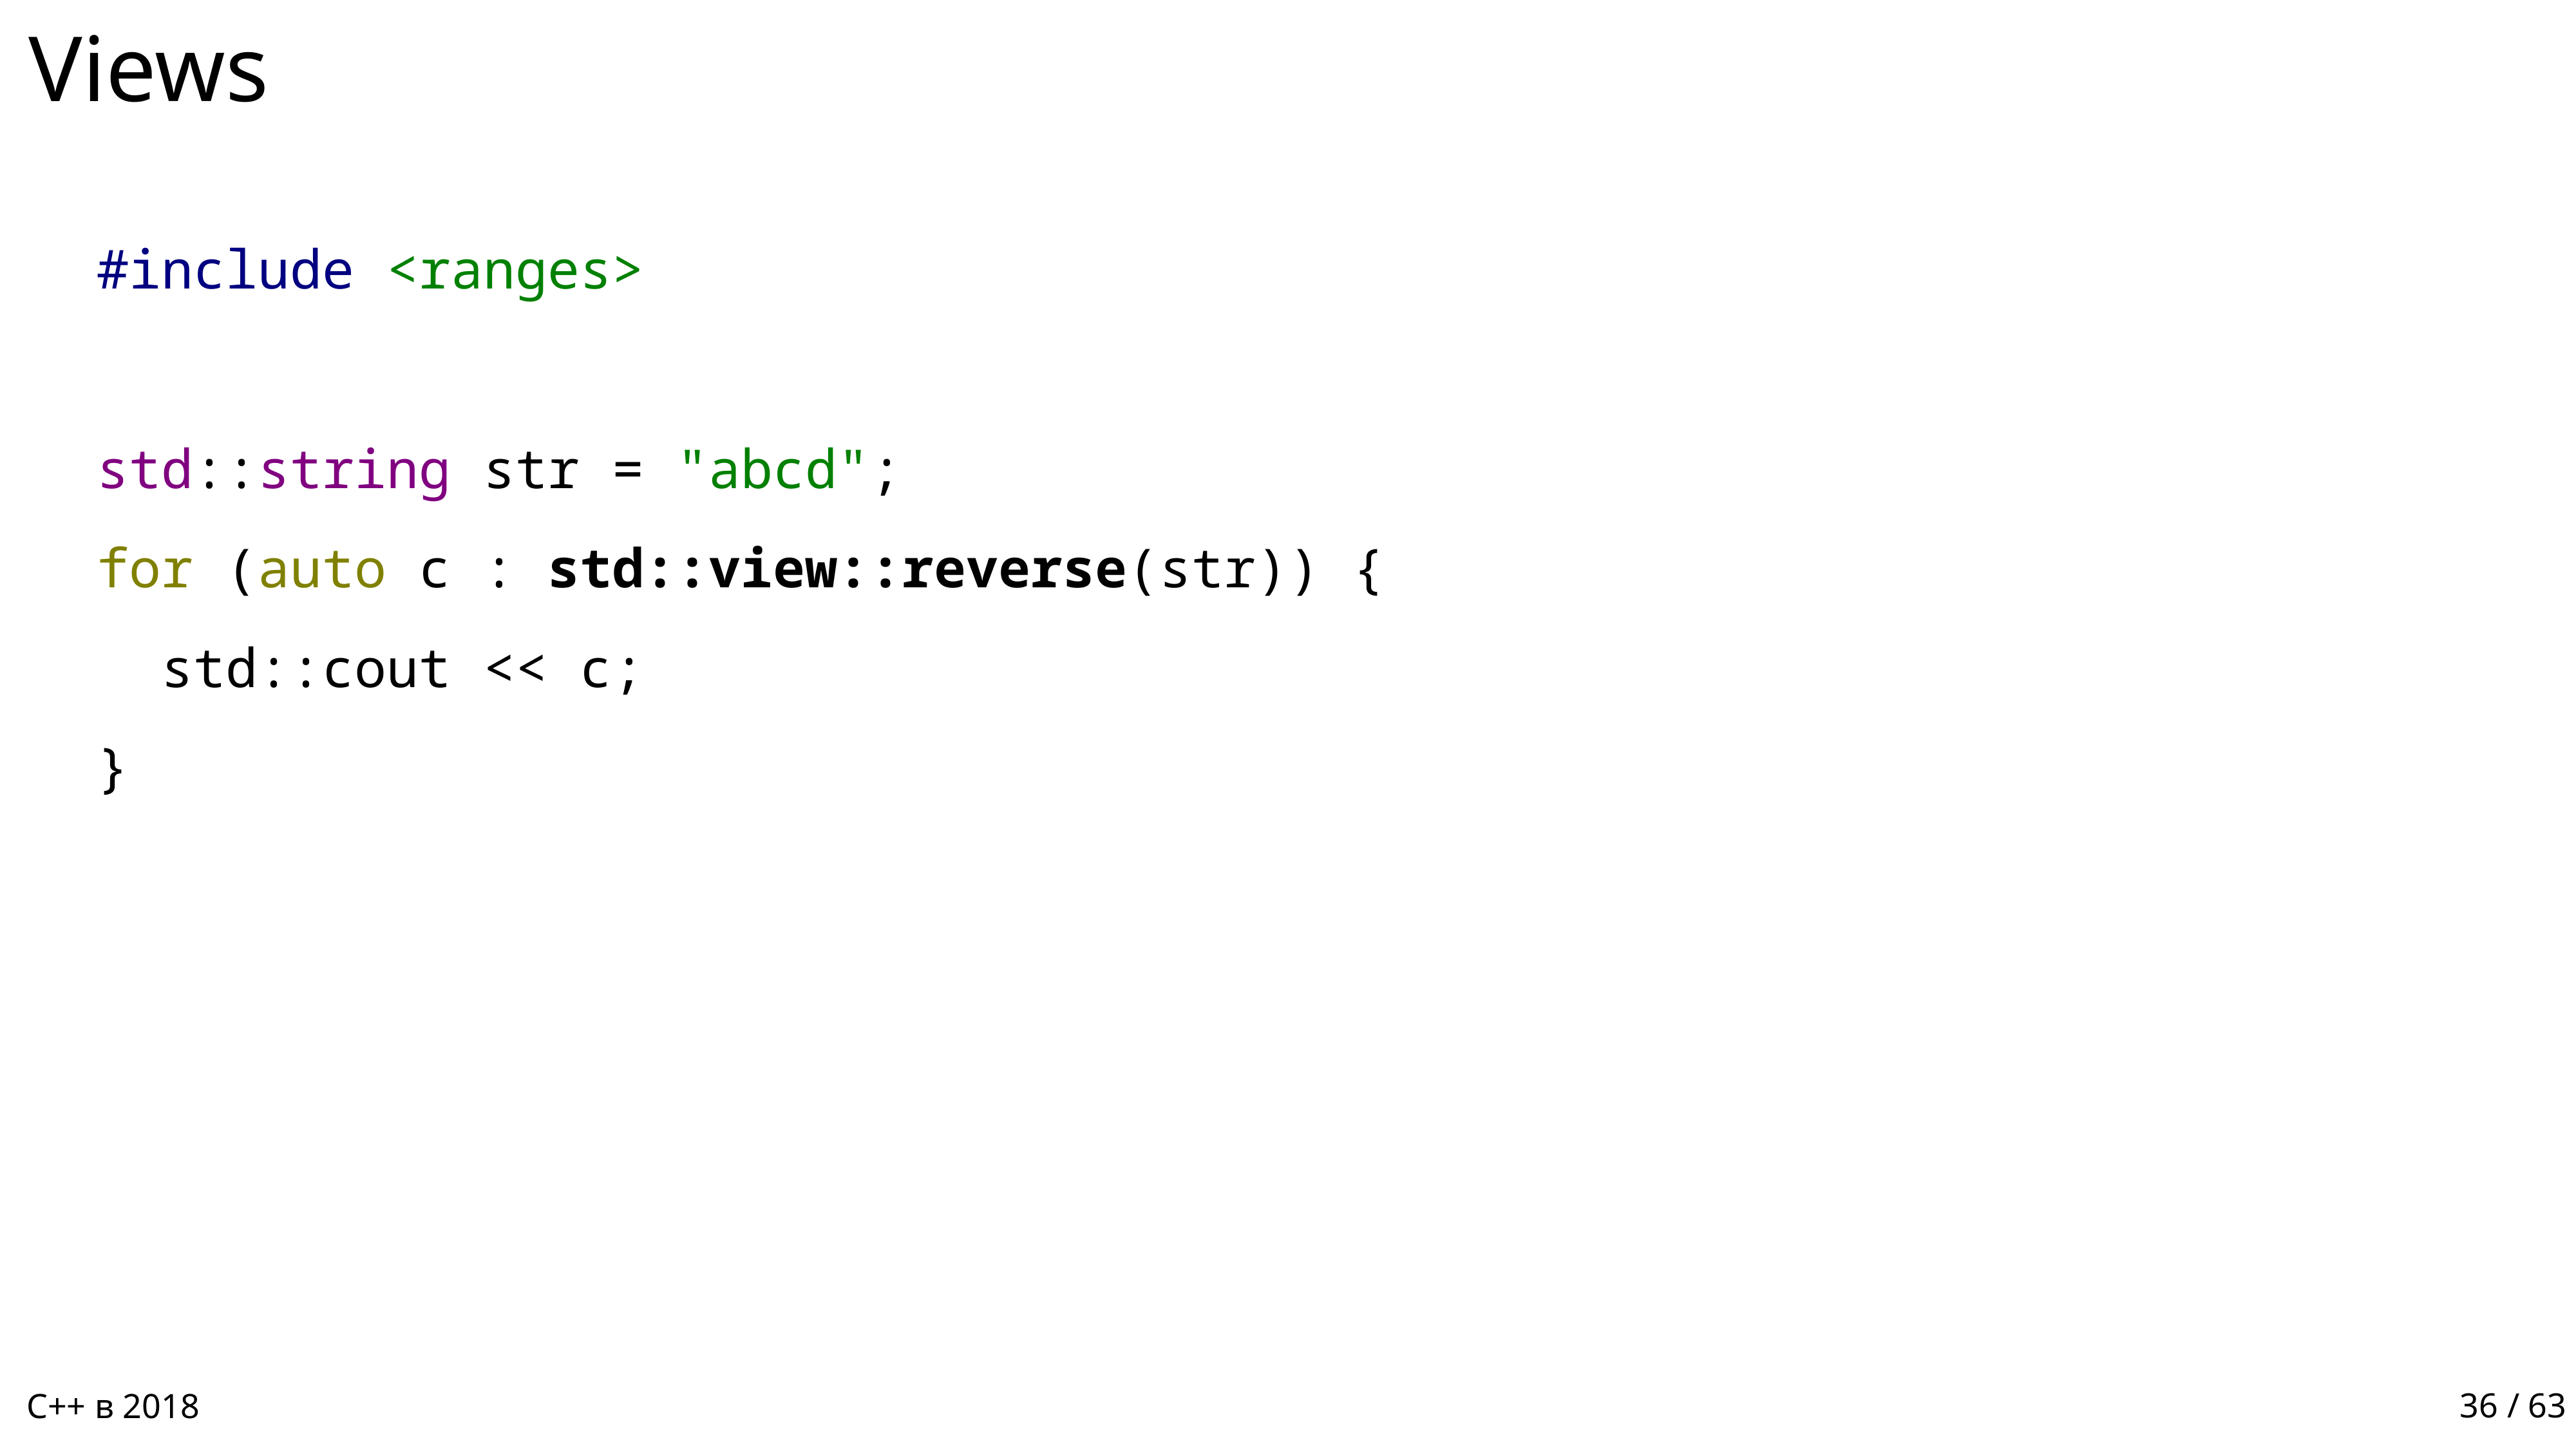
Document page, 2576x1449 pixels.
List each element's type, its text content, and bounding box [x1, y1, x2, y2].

title Views [19, 19, 2551, 155]
list <number> / 63 [1479, 1376, 2576, 1431]
list C++ в 2018 [17, 1376, 1114, 1431]
list #include <ranges> std::string str = "abcd"; for (auto c : std::view::reverse(str)) { std::cout << c; } [87, 214, 2551, 1382]
